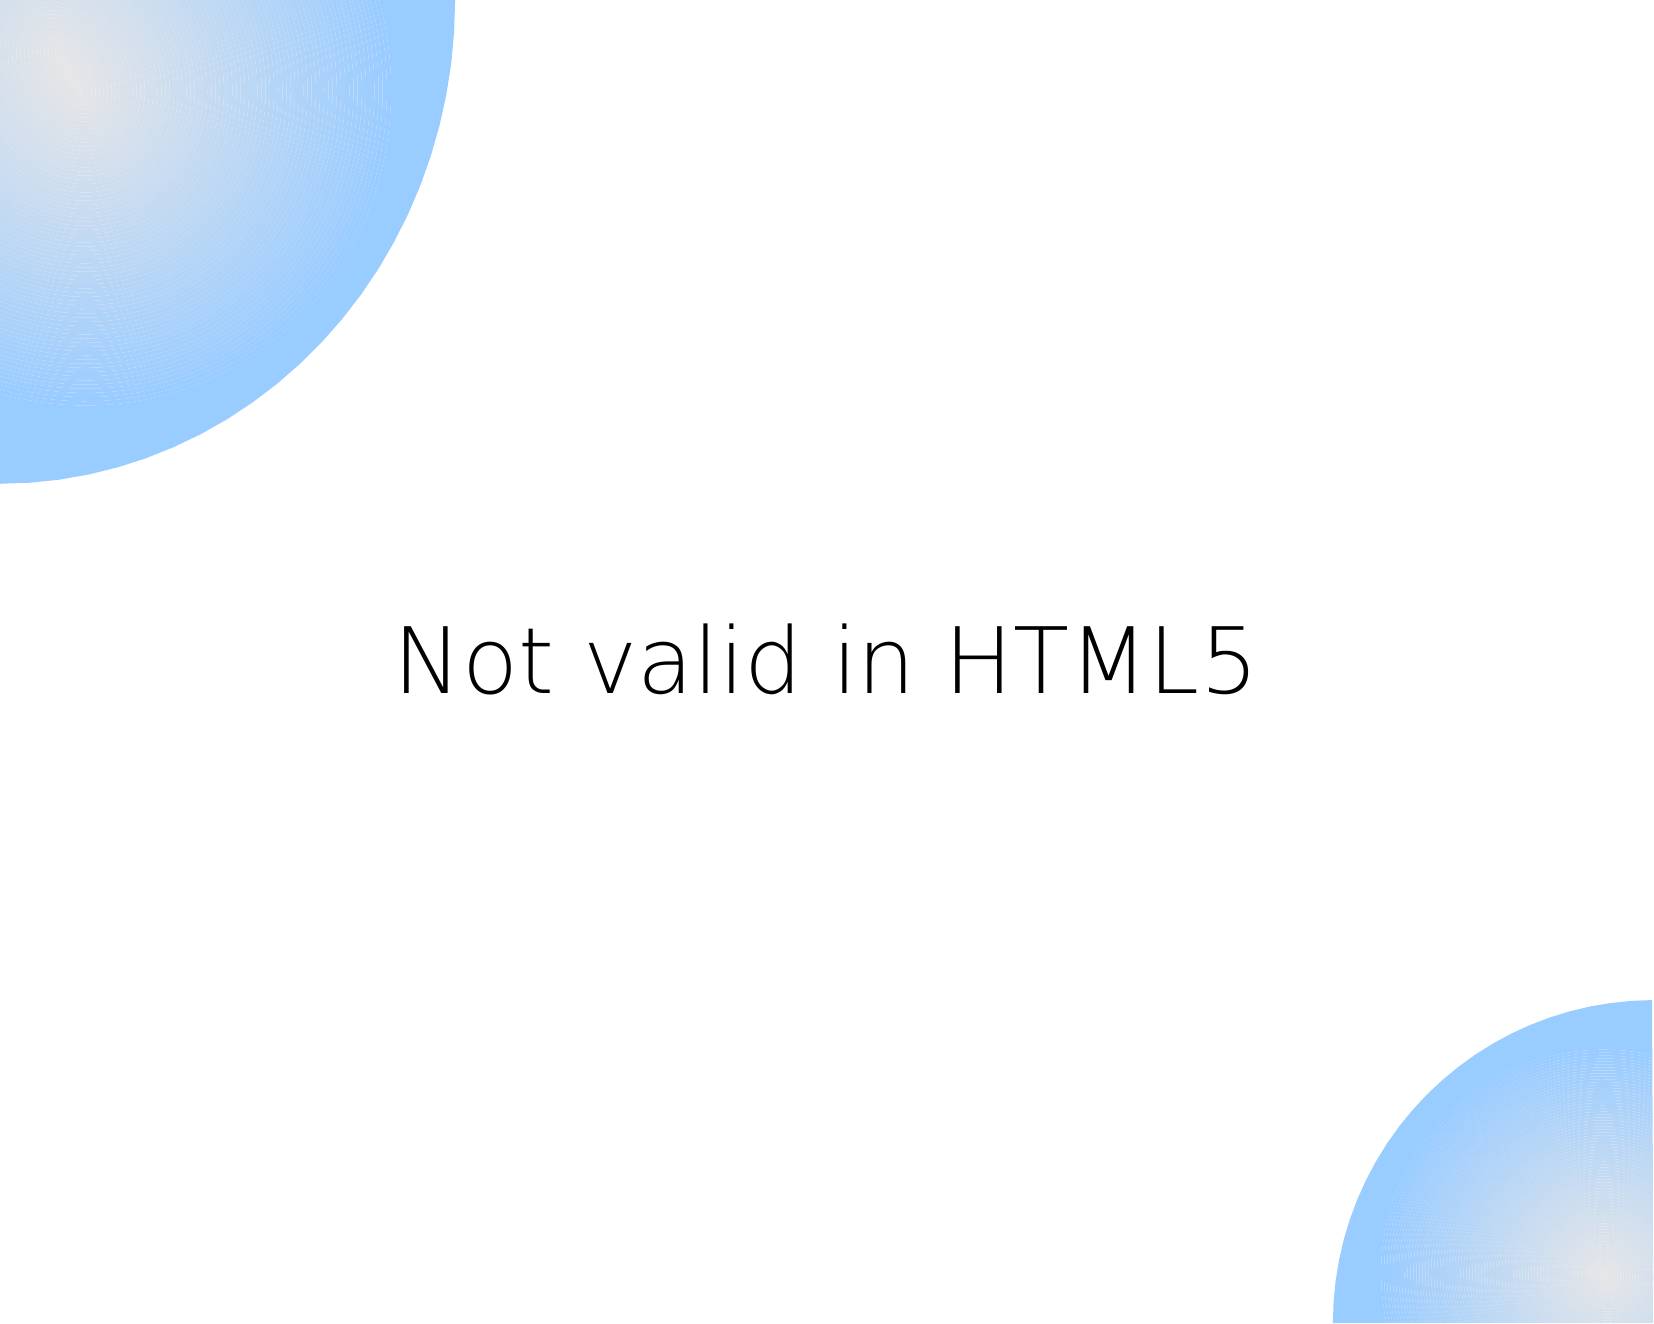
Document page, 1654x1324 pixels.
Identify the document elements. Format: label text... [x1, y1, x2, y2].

subtitle Not valid in HTML5 [82, 149, 1571, 1174]
